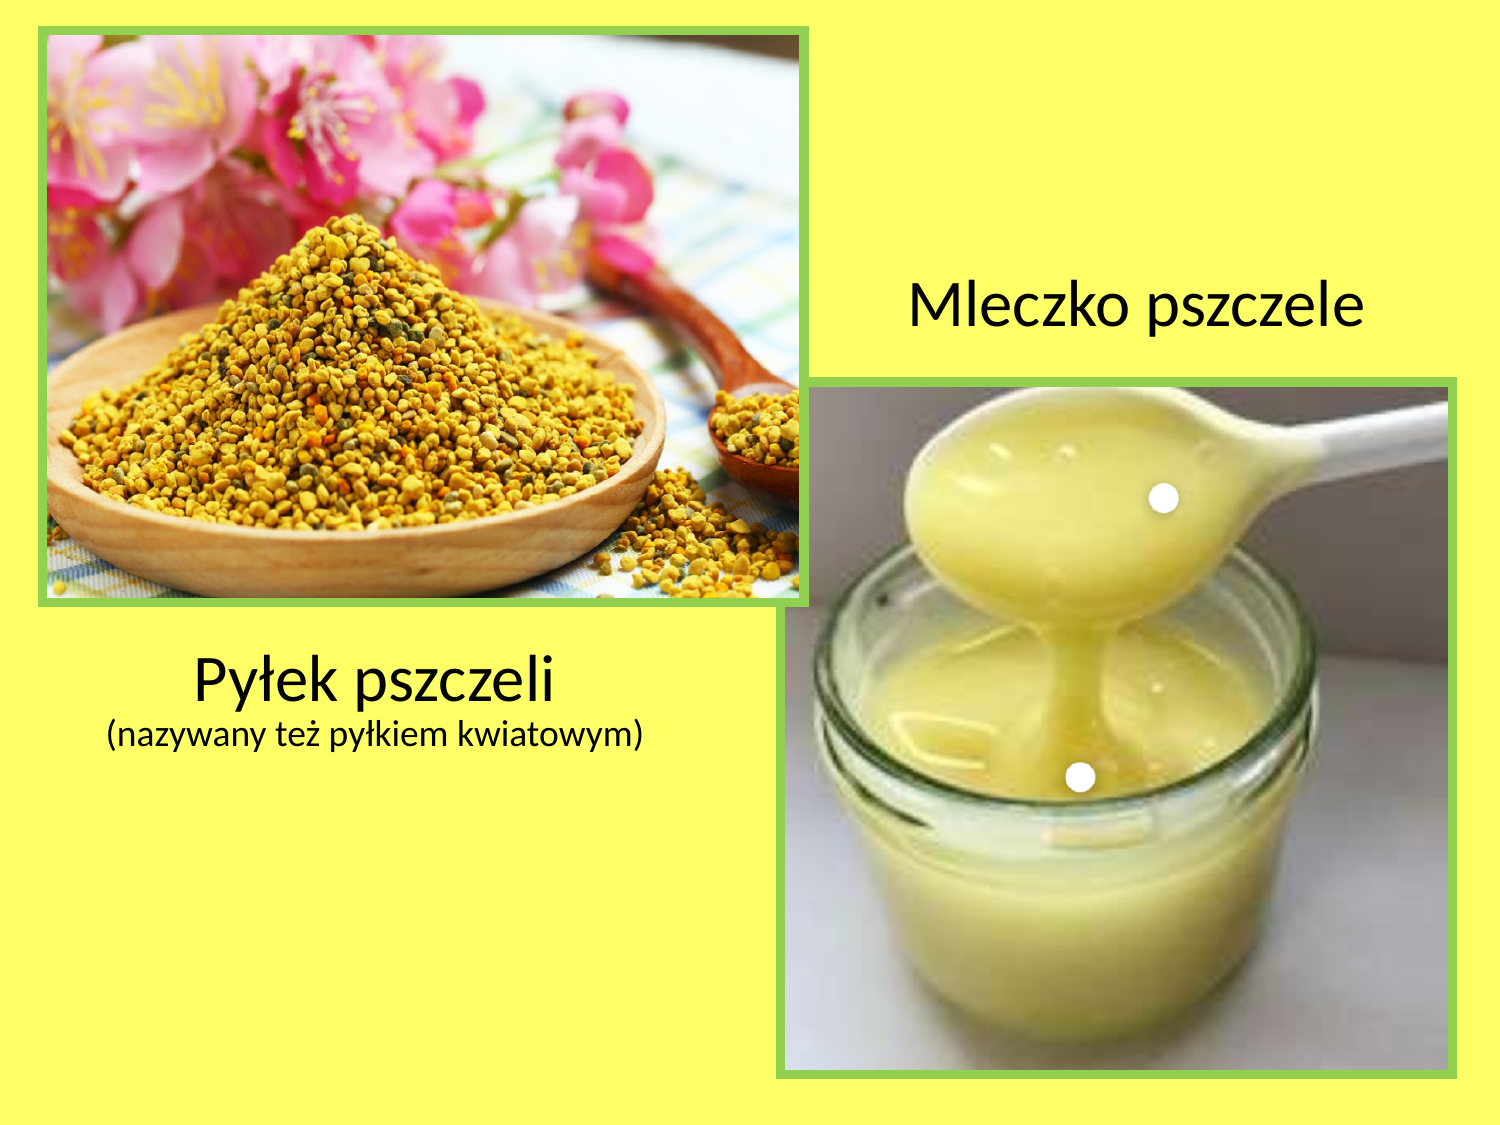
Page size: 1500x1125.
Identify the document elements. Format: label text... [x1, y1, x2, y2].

text_box Mleczko pszczele [867, 269, 1407, 352]
picture [785, 386, 1448, 1070]
picture [46, 35, 800, 598]
text_box Pyłek pszczeli (nazywany też pyłkiem kwiatowym) [70, 644, 680, 764]
